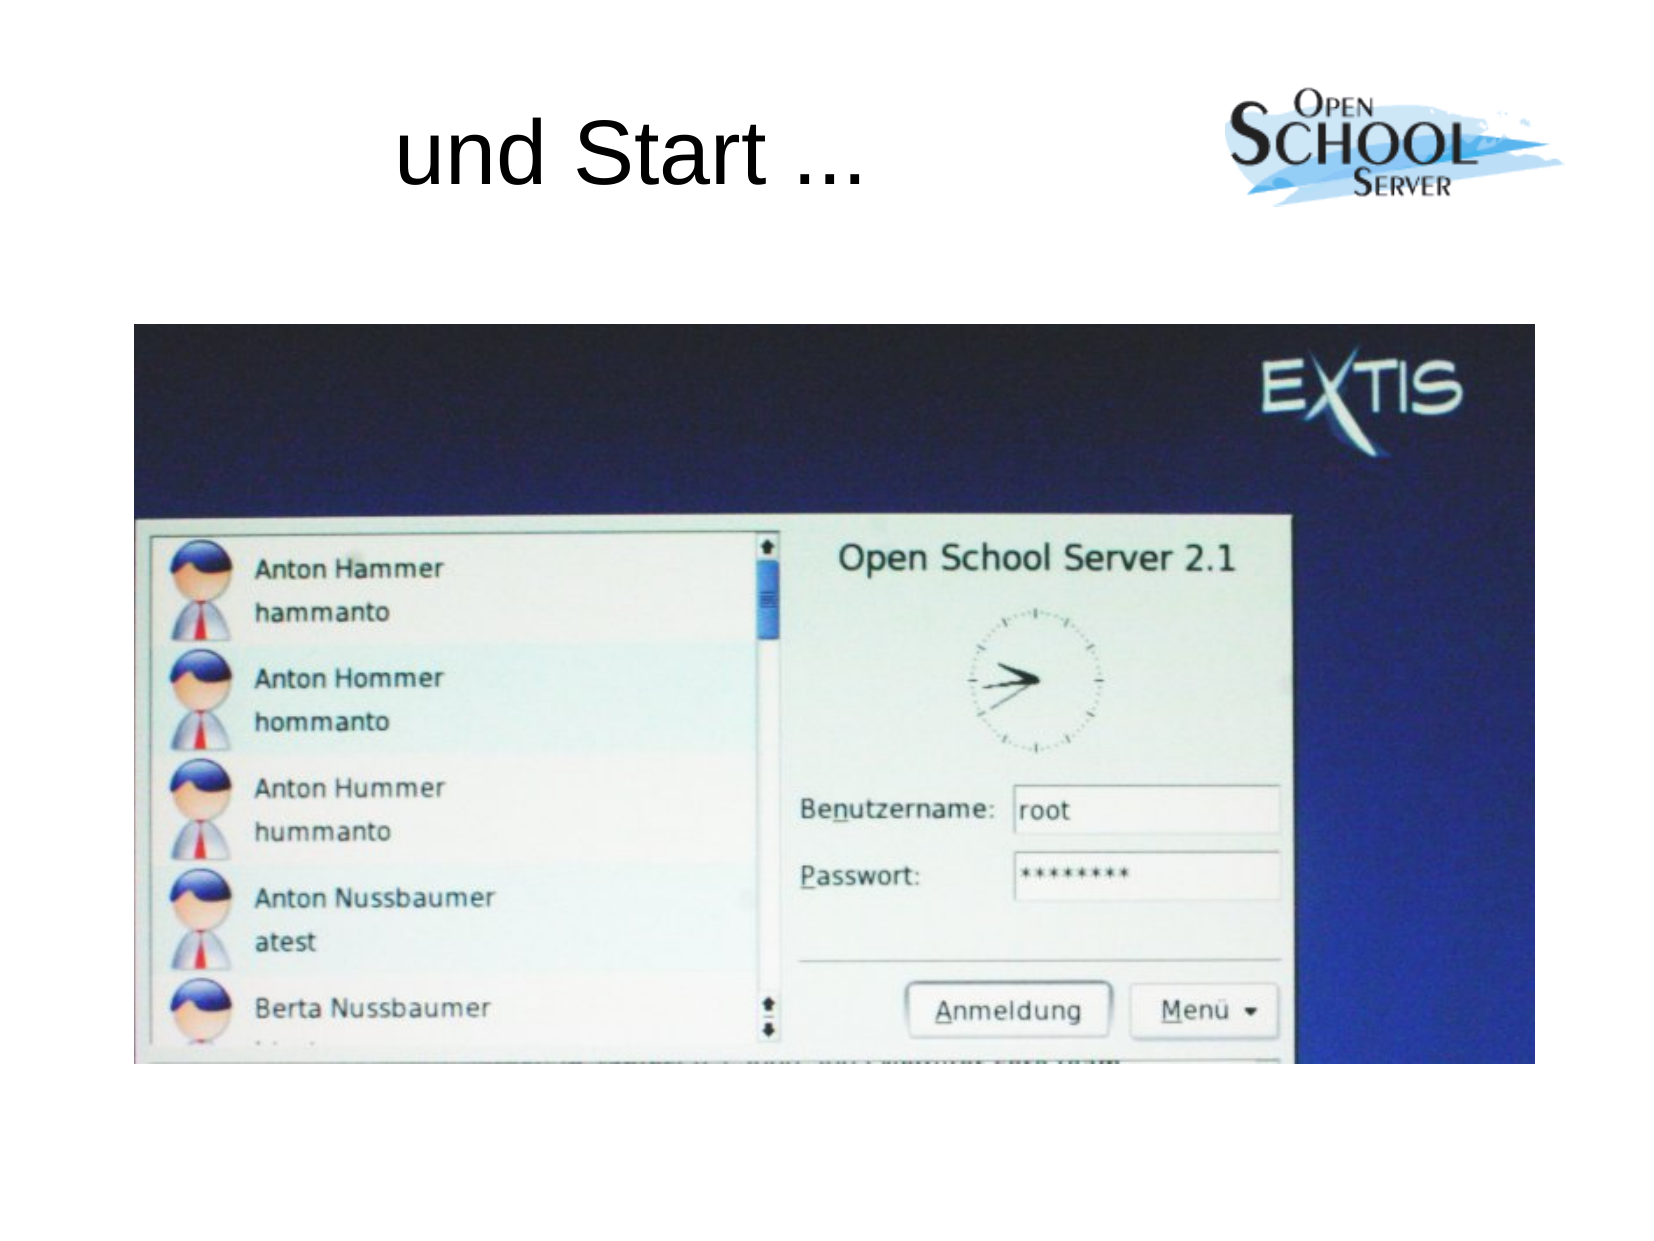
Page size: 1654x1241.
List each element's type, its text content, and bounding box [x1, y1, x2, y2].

picture [1225, 82, 1565, 207]
picture [134, 324, 1535, 1064]
title und Start ... [82, 56, 1182, 250]
